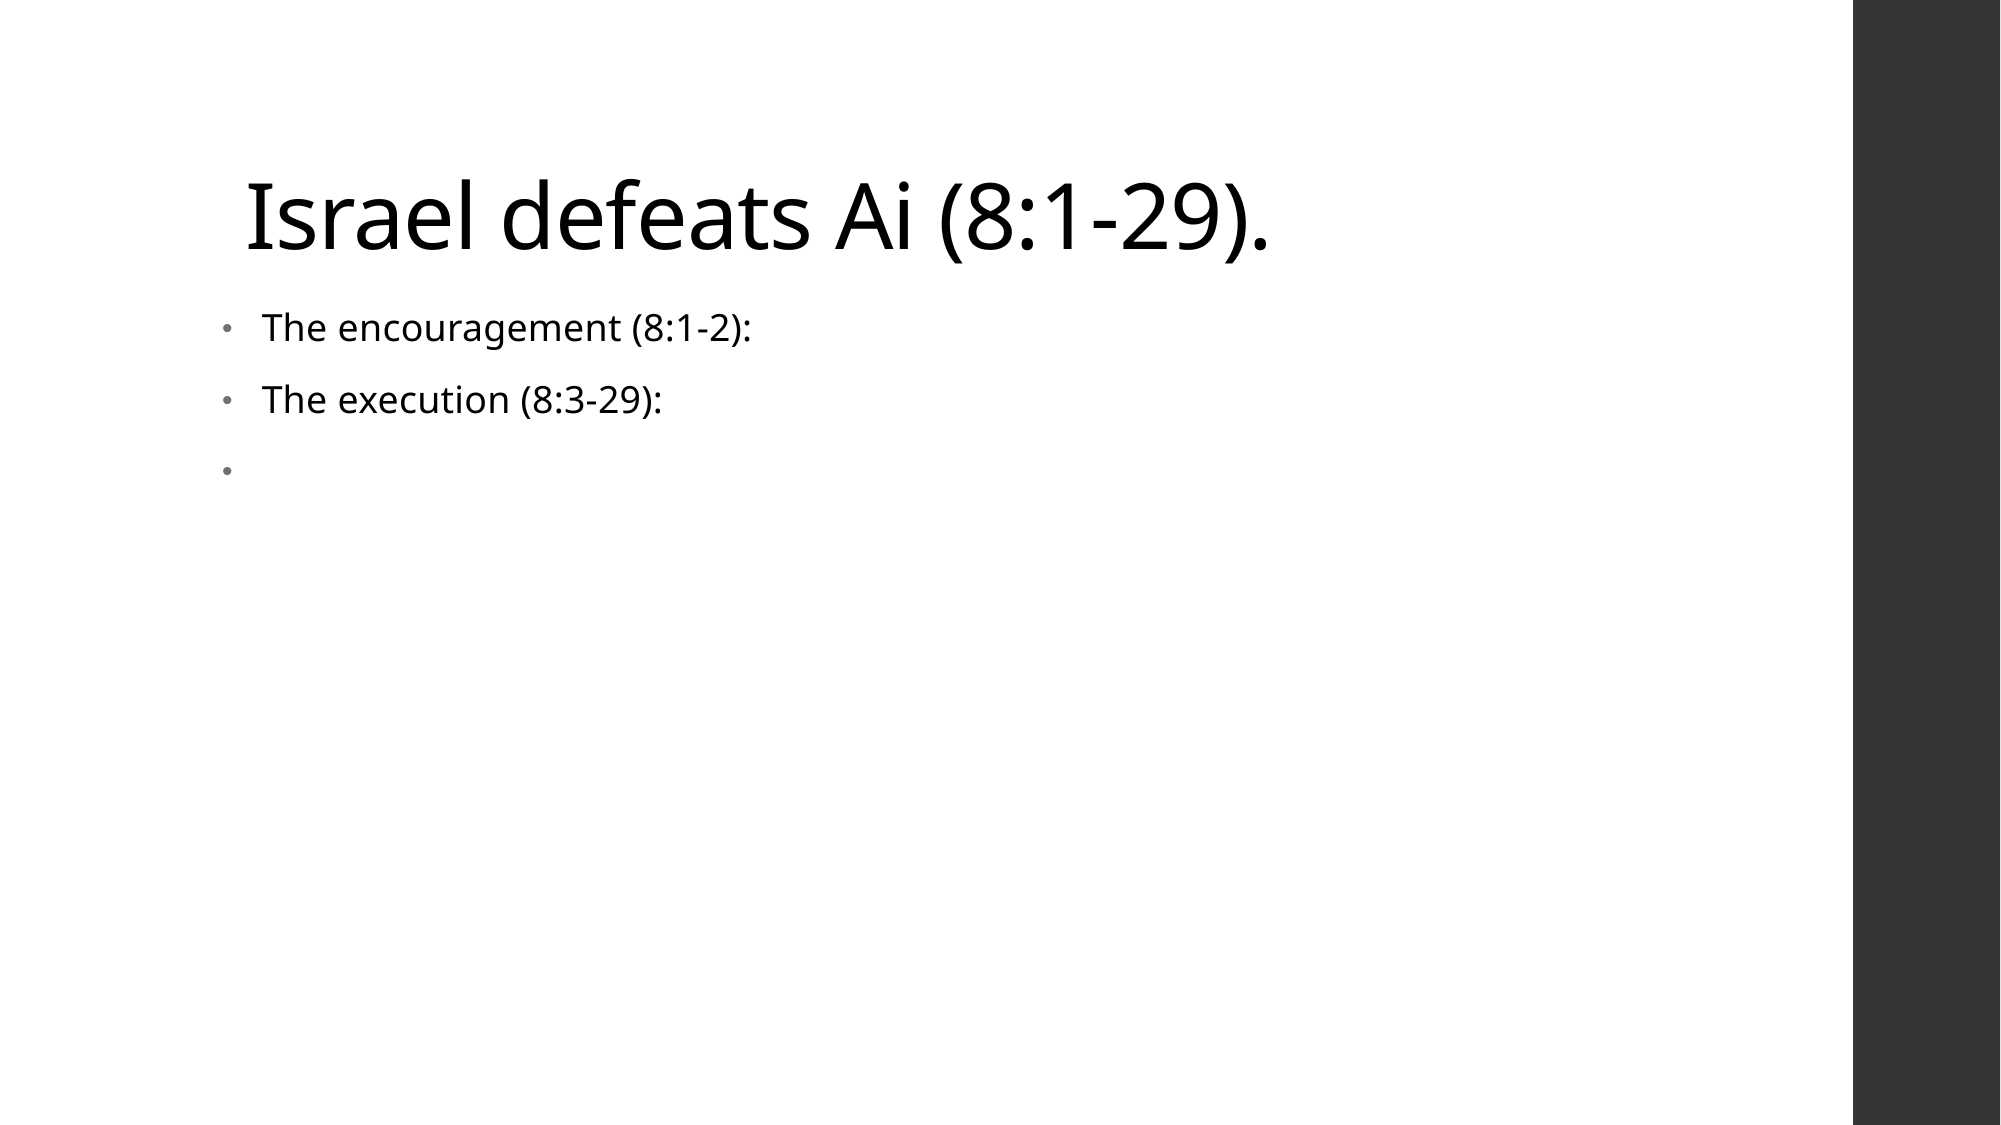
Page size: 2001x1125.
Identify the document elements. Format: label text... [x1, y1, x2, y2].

title Israel defeats Ai (8:1-29). [206, 60, 1797, 278]
list The encouragement (8:1-2): The execution (8:3-29): [206, 299, 1617, 1014]
